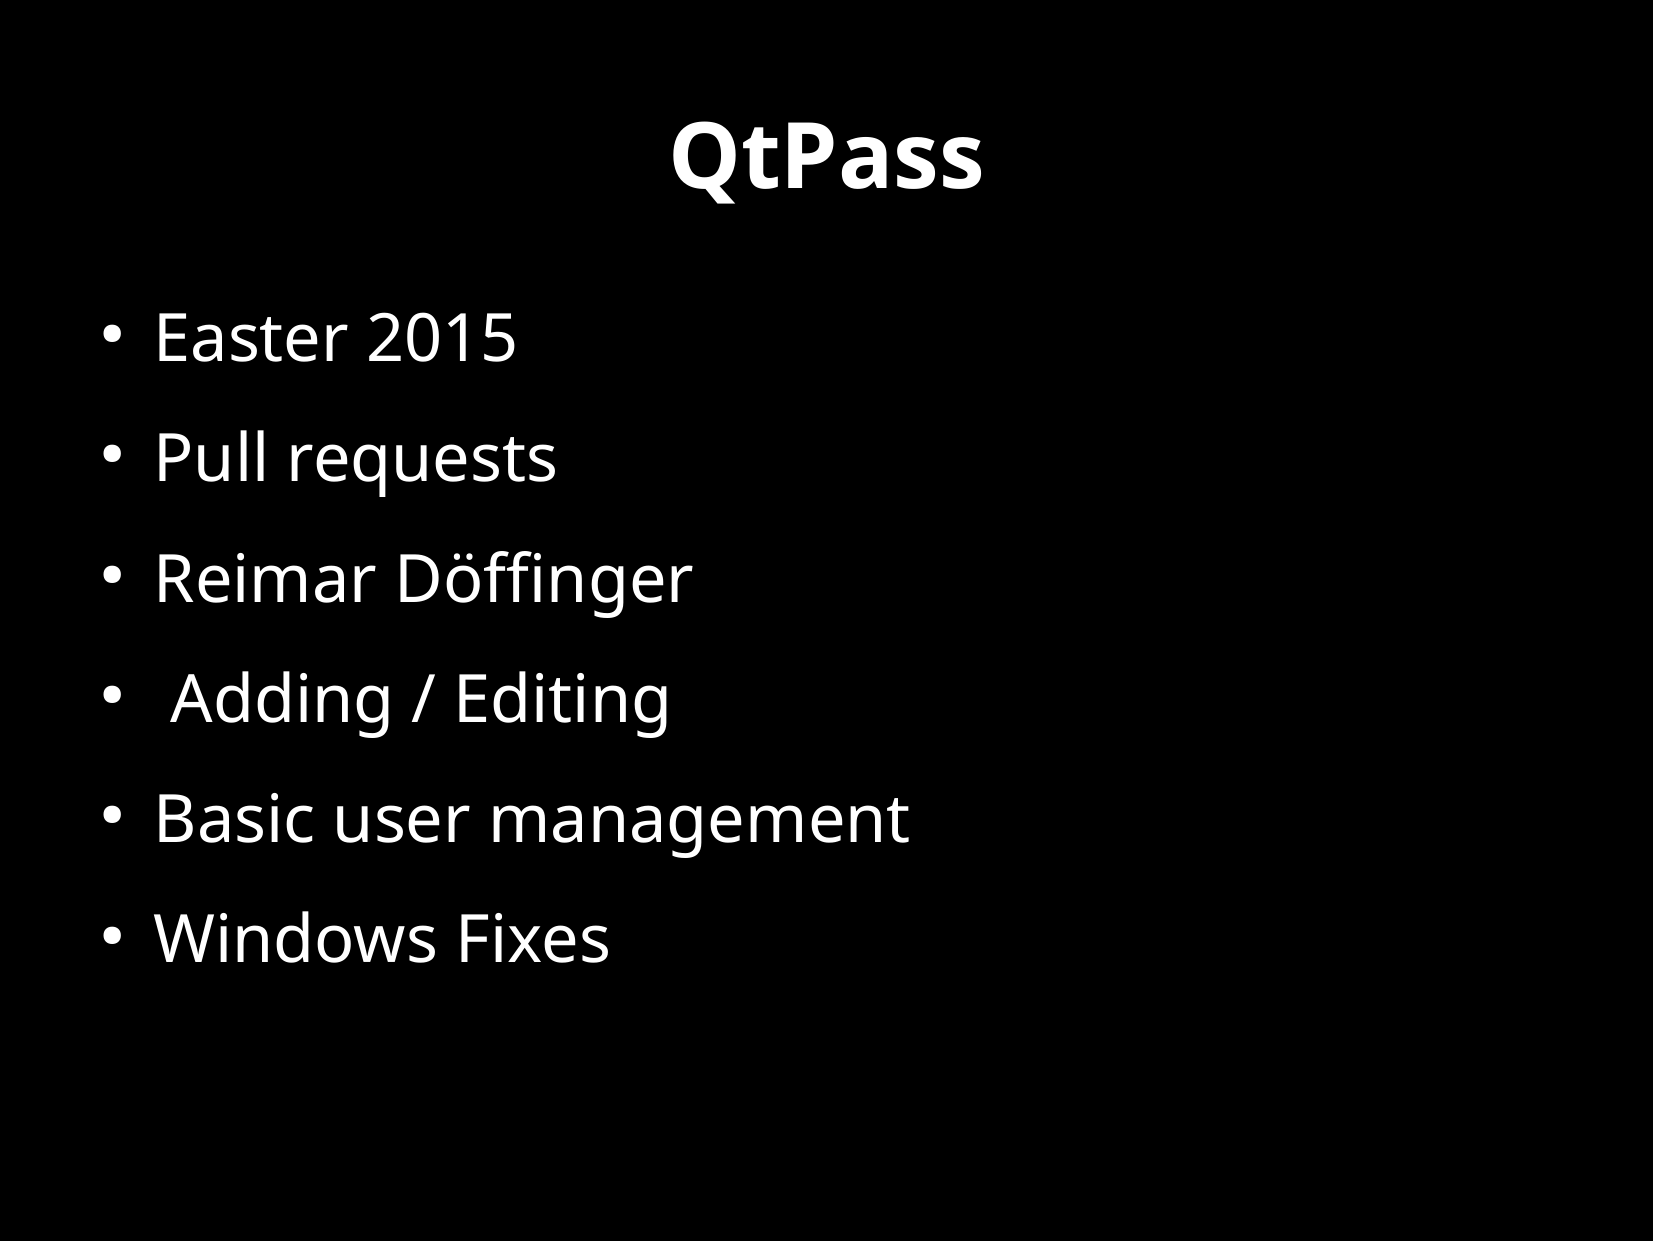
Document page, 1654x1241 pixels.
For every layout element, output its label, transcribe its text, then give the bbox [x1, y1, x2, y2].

title QtPass [82, 49, 1571, 257]
list Easter 2015 Pull requests Reimar Döffinger Adding / Editing Basic user management Windows Fixes [82, 290, 1571, 1010]
